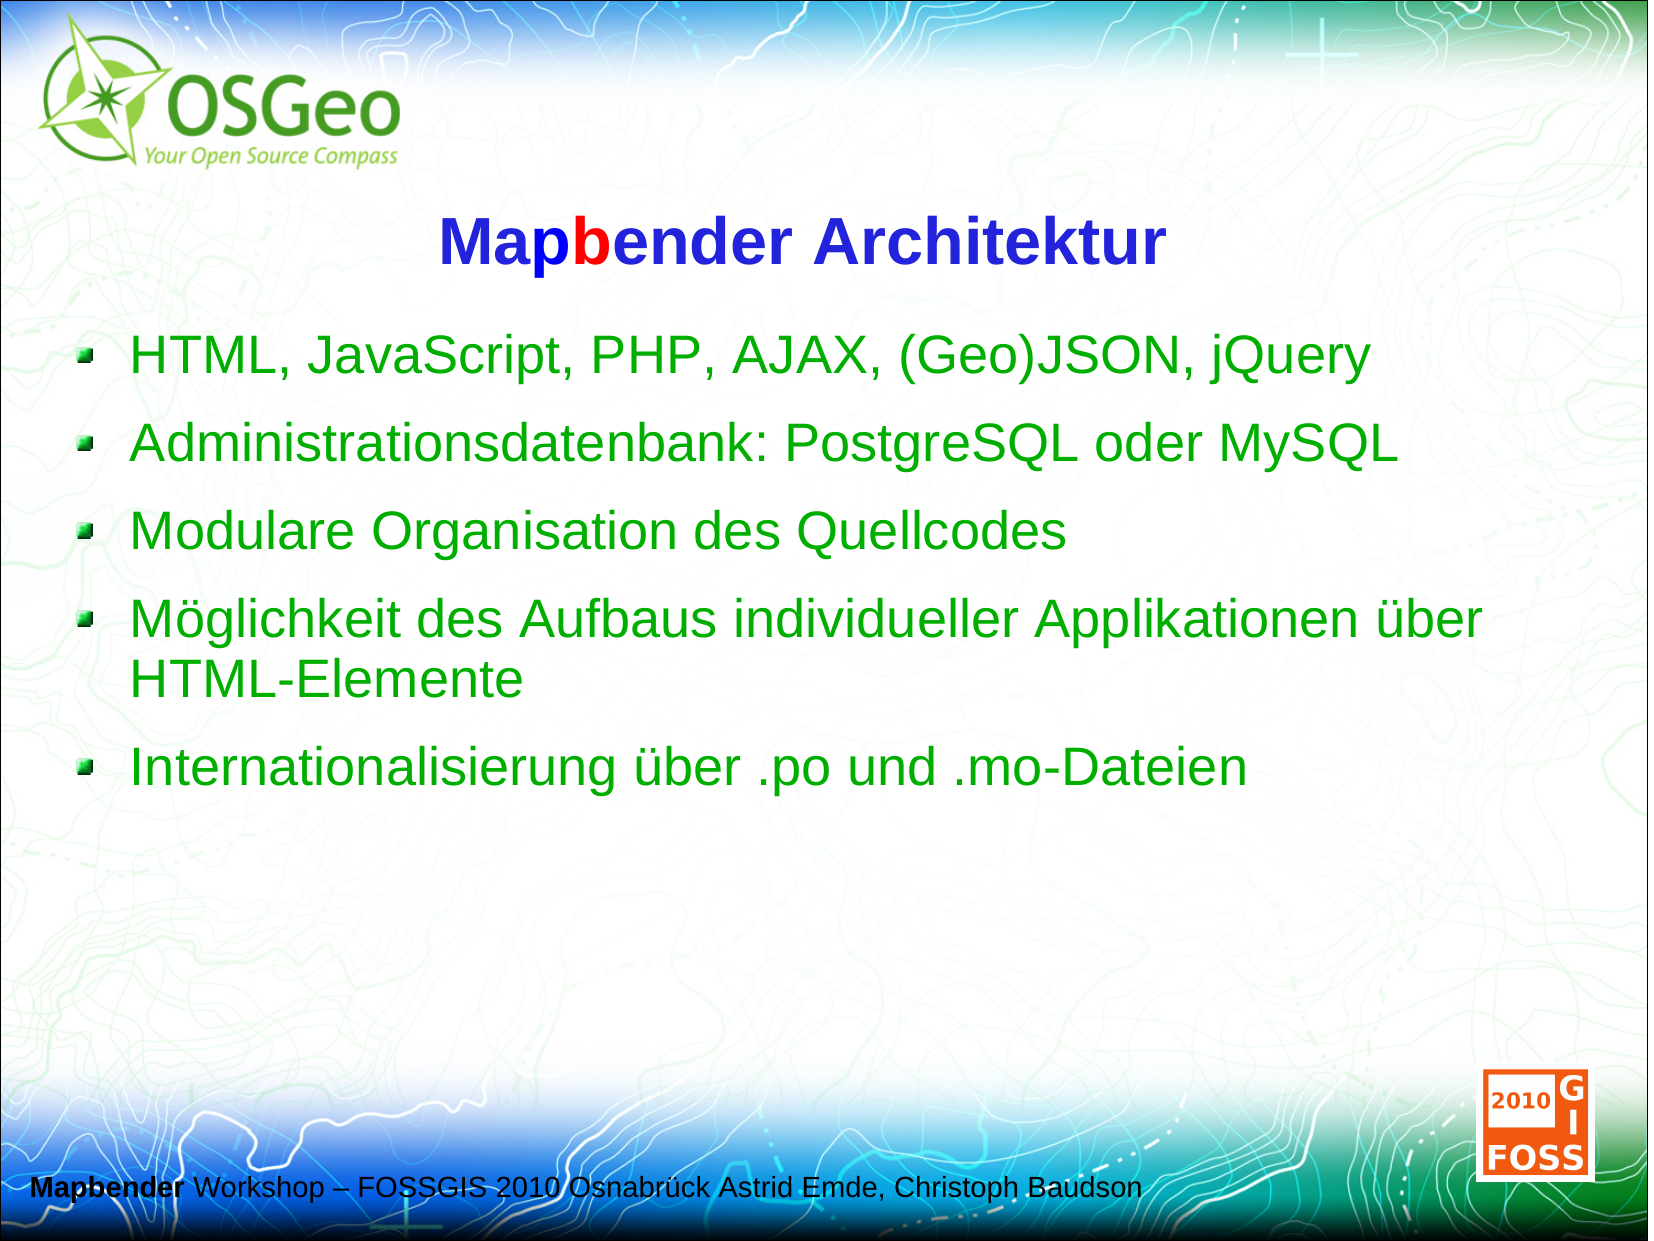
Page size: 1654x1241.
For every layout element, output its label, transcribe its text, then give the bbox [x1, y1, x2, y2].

title Mapbender Architektur [59, 153, 1548, 324]
picture [1, 1, 1647, 1240]
list HTML, JavaScript, PHP, AJAX, (Geo)JSON, jQuery Administrationsdatenbank: PostgreSQL oder MySQL Modulare Organisation des Quellcodes Möglichkeit des Aufbaus individueller Applikationen über HTML-Elemente Internationalisierung über .po und .mo-Dateien [59, 324, 1548, 1144]
